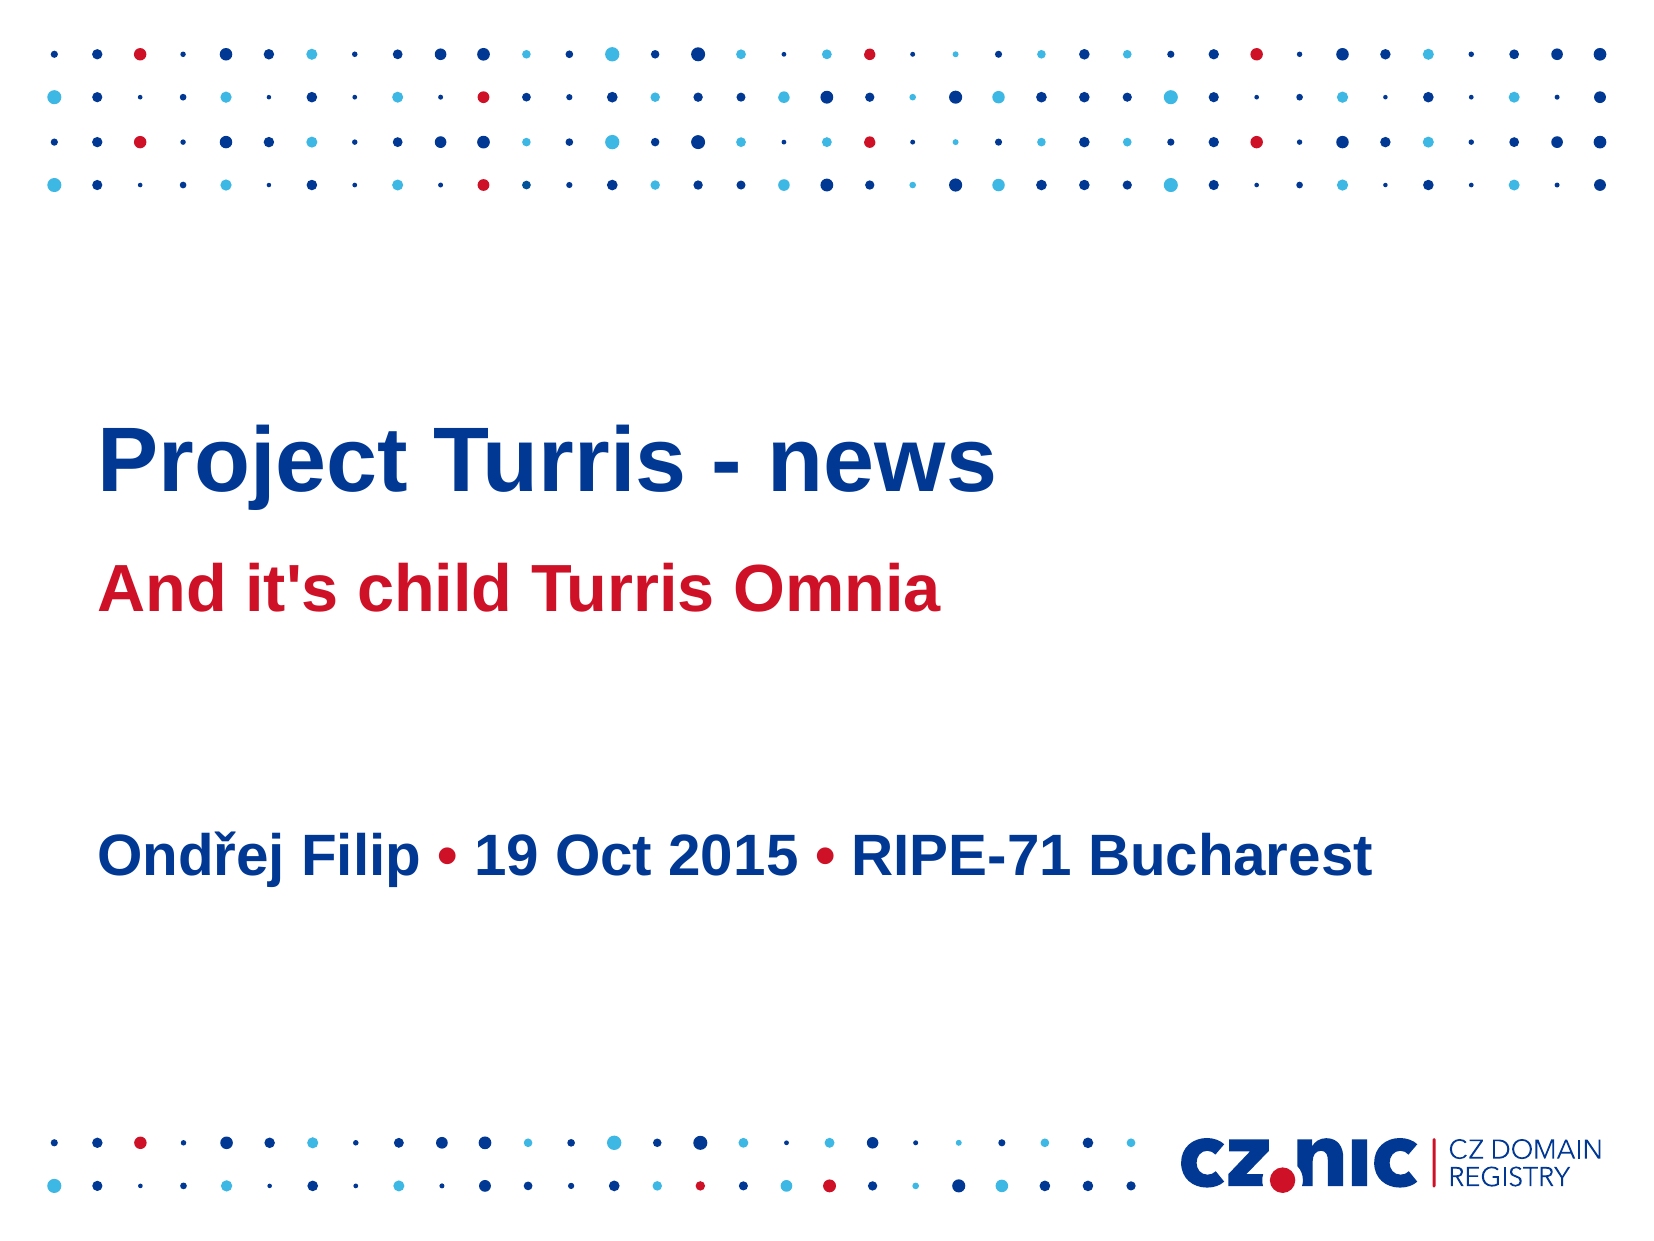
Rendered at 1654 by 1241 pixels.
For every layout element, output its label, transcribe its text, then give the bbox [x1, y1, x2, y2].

text_box And it's child Turris Omnia [82, 543, 1229, 708]
text_box Ondřej Filip • 19 Oct 2015 • RIPE-71 Bucharest [82, 814, 1607, 895]
picture [47, 47, 1607, 192]
text_box Project Turris - news [82, 401, 1571, 519]
